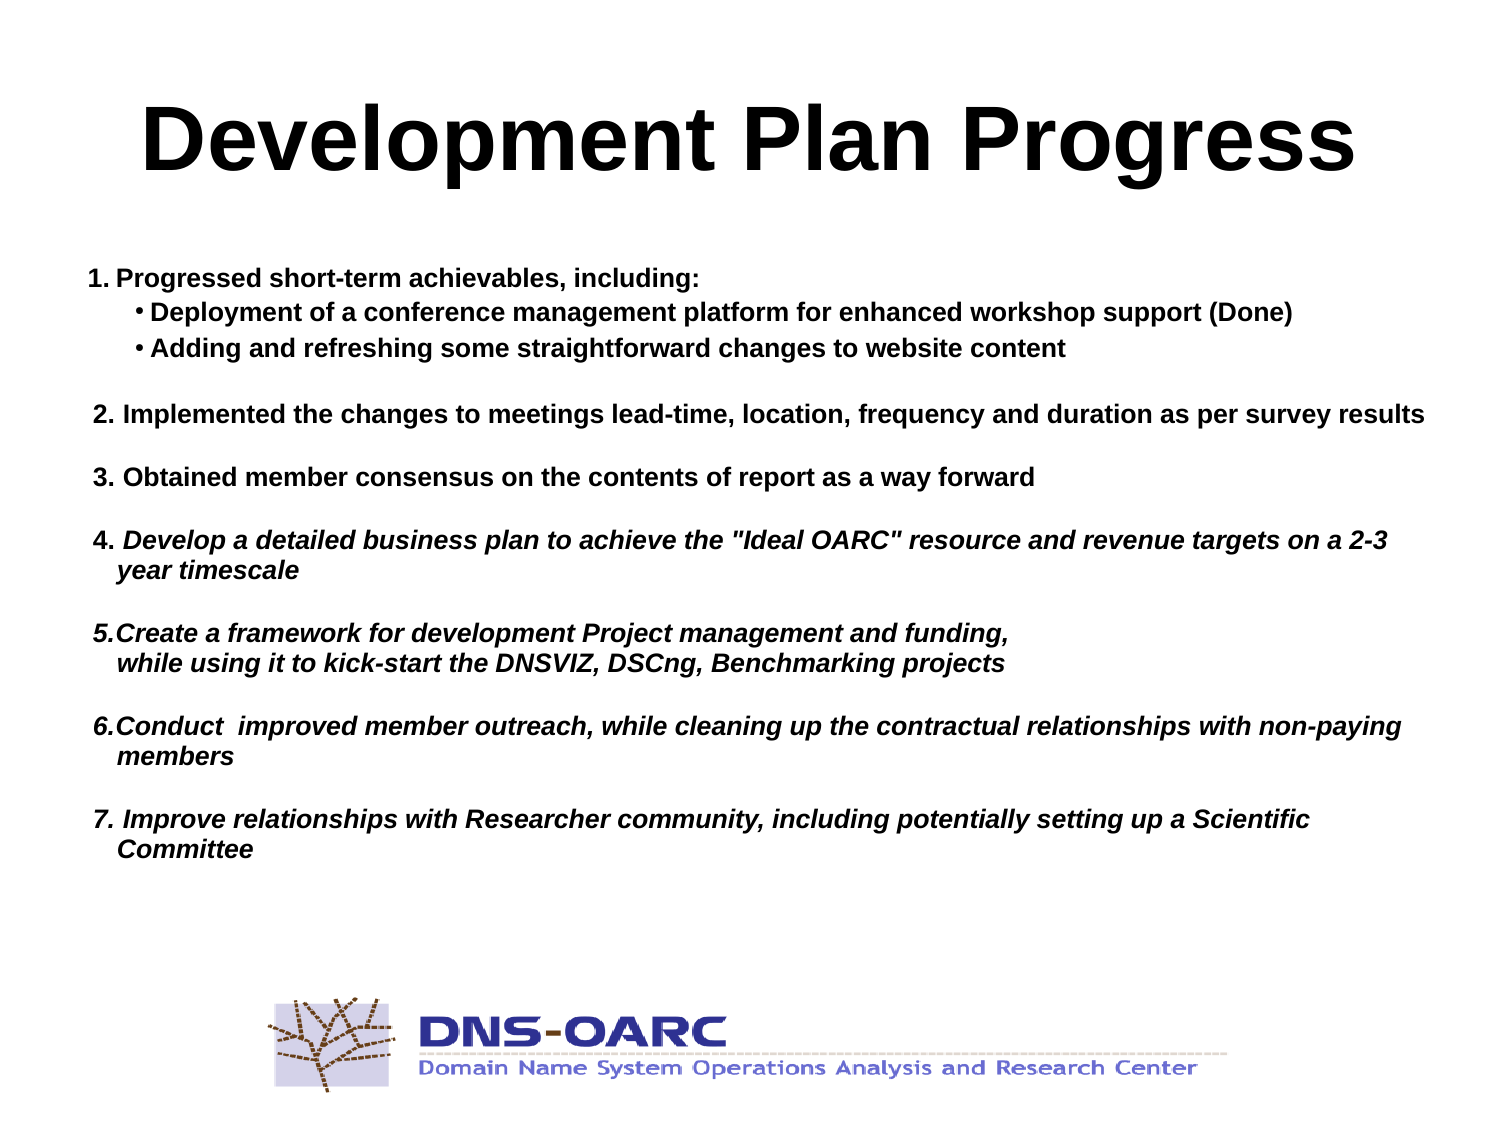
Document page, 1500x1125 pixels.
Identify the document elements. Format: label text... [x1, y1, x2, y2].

picture [214, 991, 1259, 1099]
list Progressed short-term achievables, including: Deployment of a conference management platform for enhanced workshop support (Done) Adding and refreshing some straightforward changes to website content Implemented the changes to meetings lead-time, location, frequency and duration as per survey results Obtained member consensus on the contents of report as a way forward Develop a detailed business plan to achieve the "Ideal OARC" resource and revenue targets on a 2-3 year timescale Create a framework for development Project management and funding, while using it to kick-start the DNSVIZ, DSCng, Benchmarking projects Conduct improved member outreach, while cleaning up the contractual relationships with non-paying members Improve relationships with Researcher community, including potentially setting up a Scientific Committee [75, 263, 1425, 916]
title Development Plan Progress [75, 44, 1425, 233]
